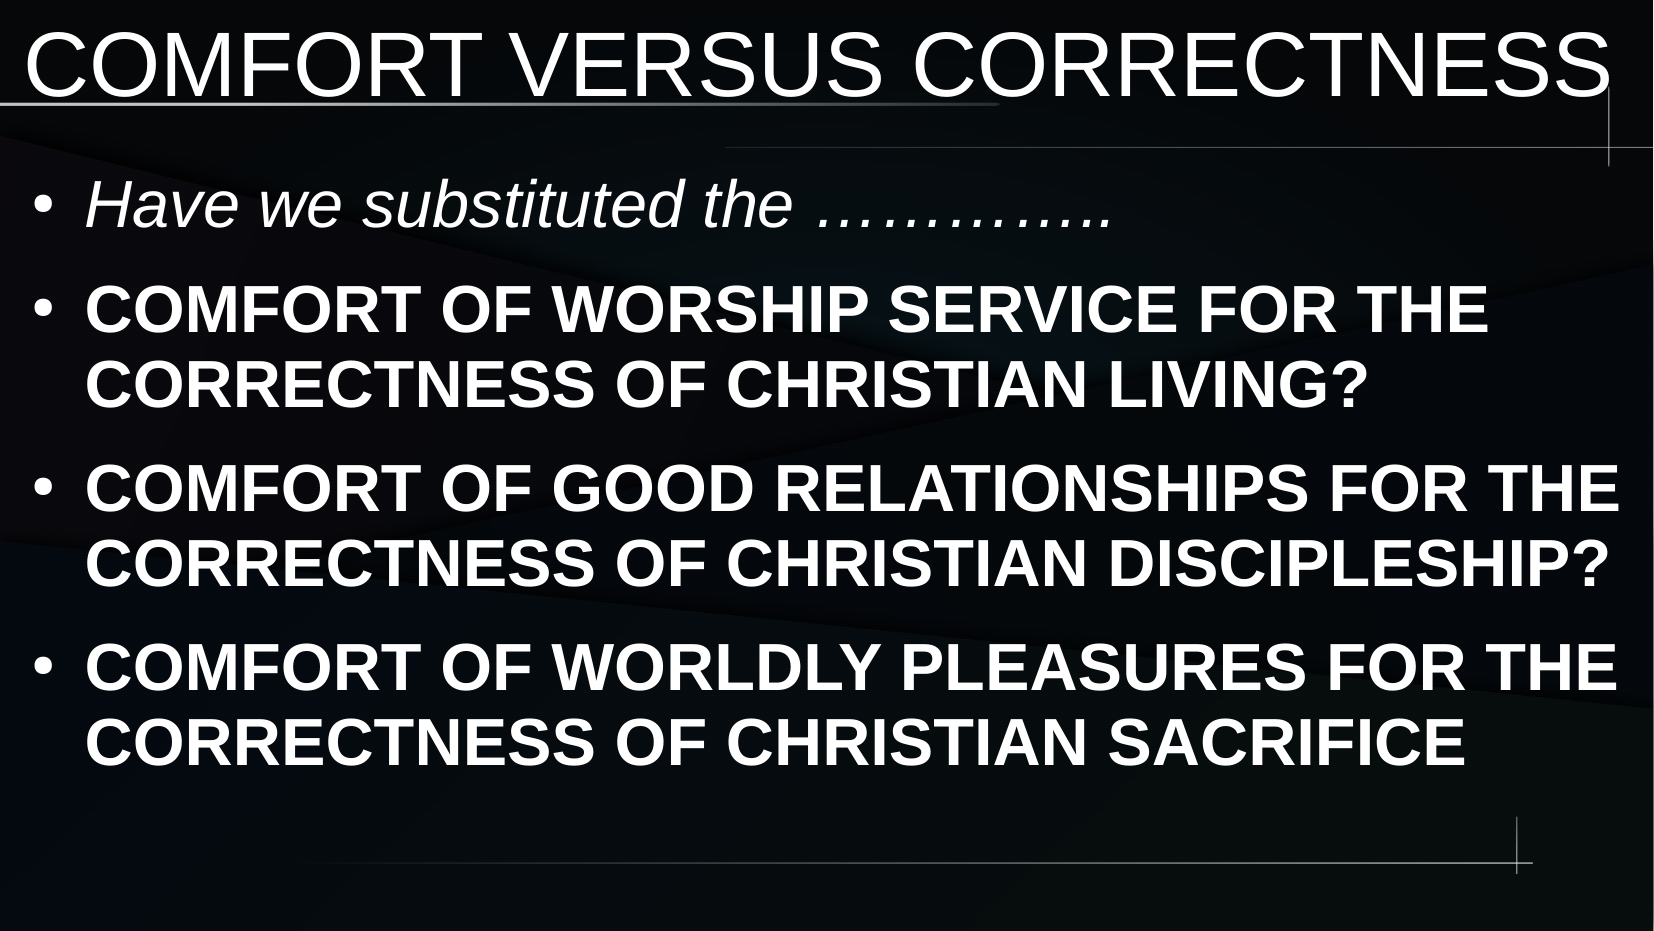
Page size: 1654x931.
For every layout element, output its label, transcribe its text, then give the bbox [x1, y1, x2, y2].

title COMFORT VERSUS CORRECTNESS [23, 0, 1636, 167]
picture [0, 0, 1654, 931]
list Have we substituted the ………….. COMFORT OF WORSHIP SERVICE FOR THE CORRECTNESS OF CHRISTIAN LIVING? COMFORT OF GOOD RELATIONSHIPS FOR THE CORRECTNESS OF CHRISTIAN DISCIPLESHIP? COMFORT OF WORLDLY PLEASURES FOR THE CORRECTNESS OF CHRISTIAN SACRIFICE [13, 167, 1649, 904]
